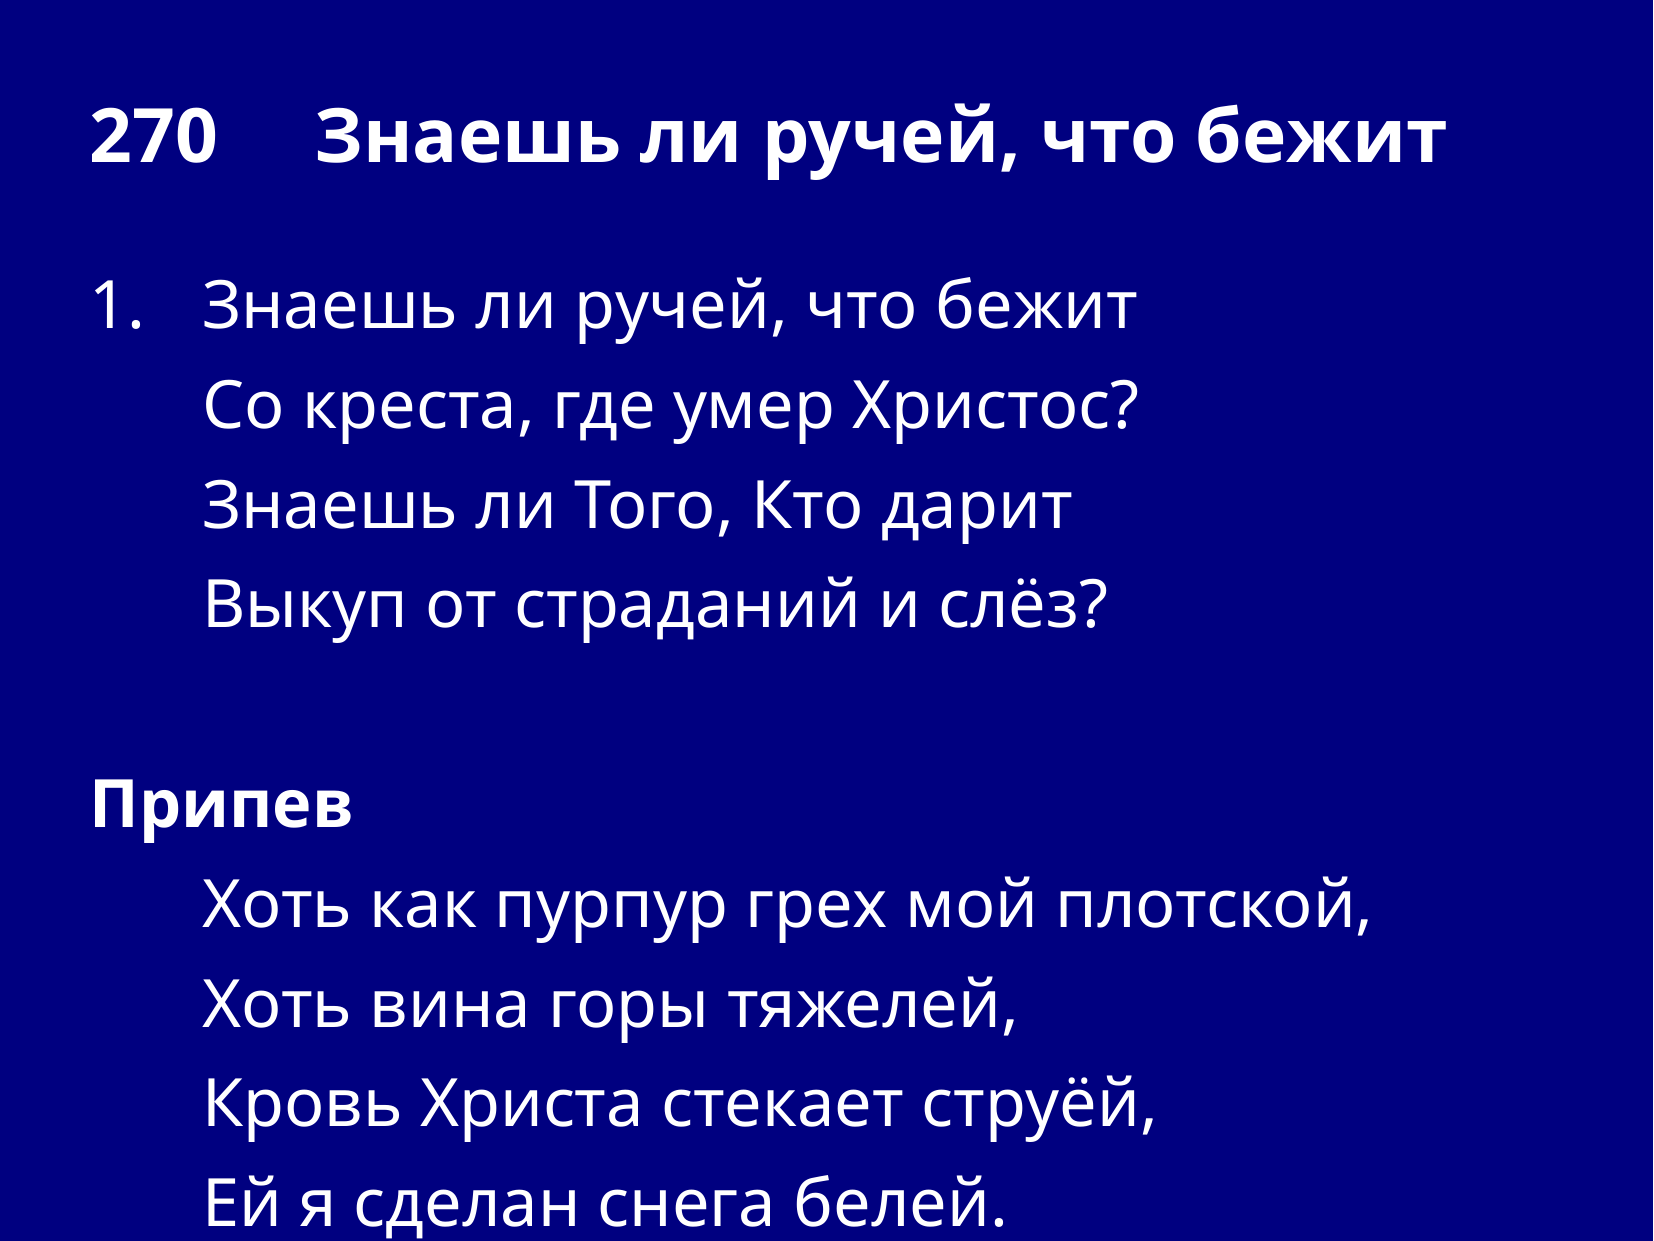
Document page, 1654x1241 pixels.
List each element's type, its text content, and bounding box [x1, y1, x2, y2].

text_box 1. Знаешь ли ручей, что бежит Со креста, где умер Христос? Знаешь ли Того, Кто дарит Выкуп от страданий и слёз? Припев Хоть как пурпур грех мой плотской, Хоть вина горы тяжелей, Кровь Христа стекает струёй, Ей я сделан снега белей. [75, 188, 1576, 1163]
text_box 270 Знаешь ли ручей, что бежит [75, 75, 1653, 188]
